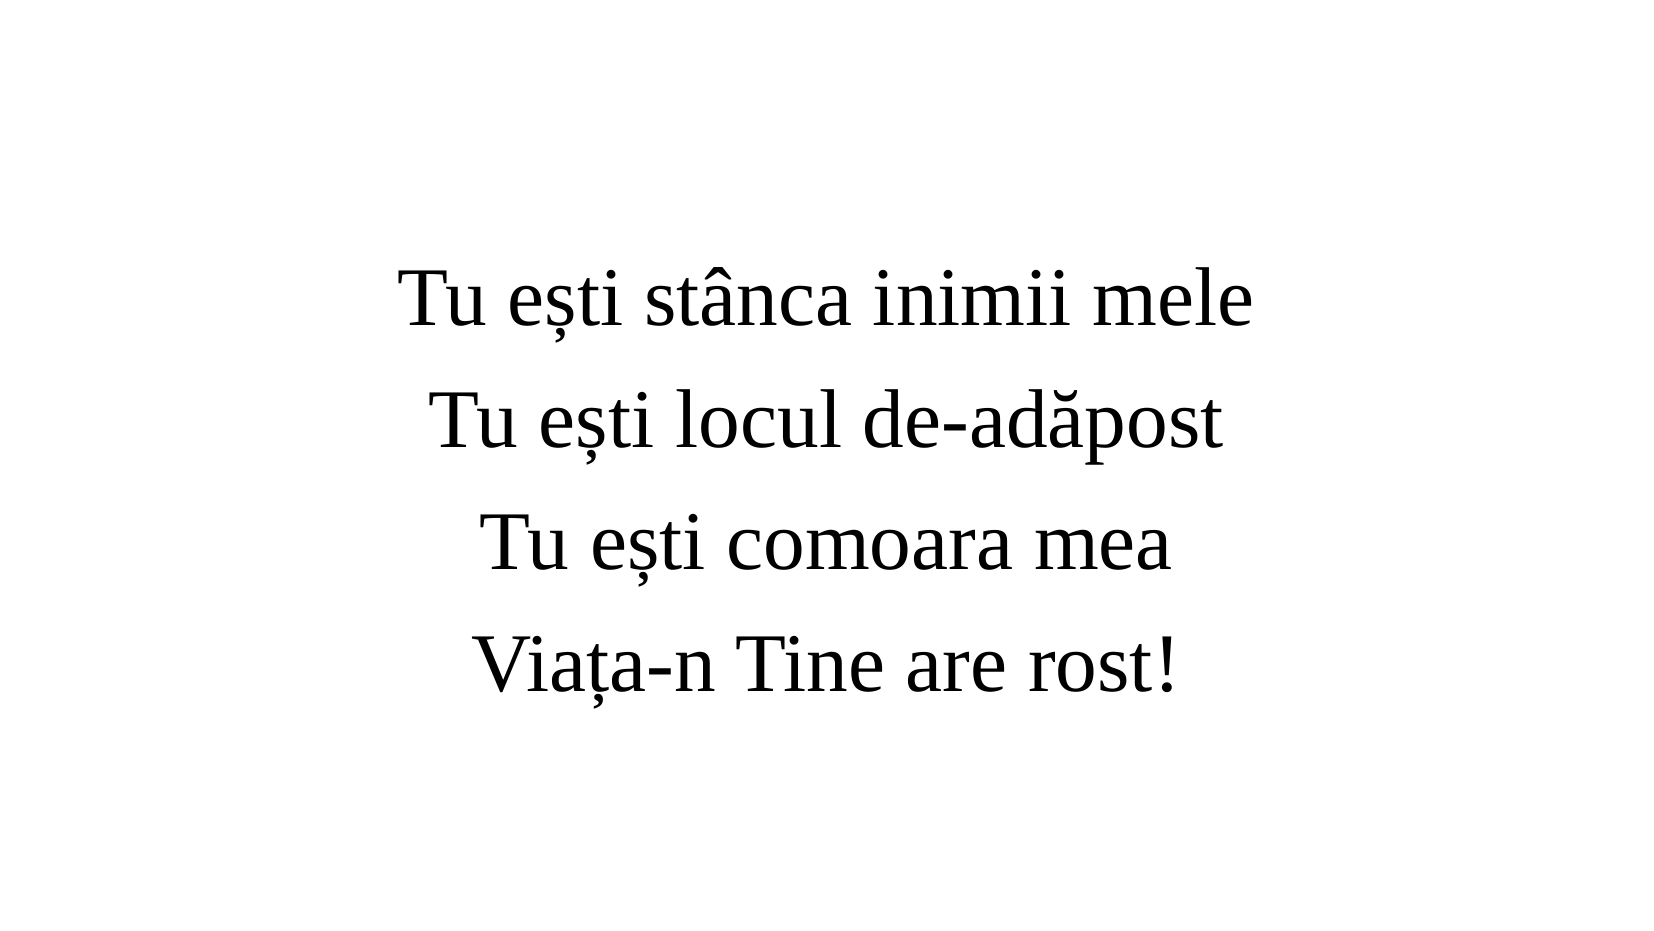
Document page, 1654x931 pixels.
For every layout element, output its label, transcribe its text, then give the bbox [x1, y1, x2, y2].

subtitle Tu ești stânca inimii mele Tu ești locul de-adăpost Tu ești comoara mea Viața-n Tine are rost! [165, 238, 1489, 713]
